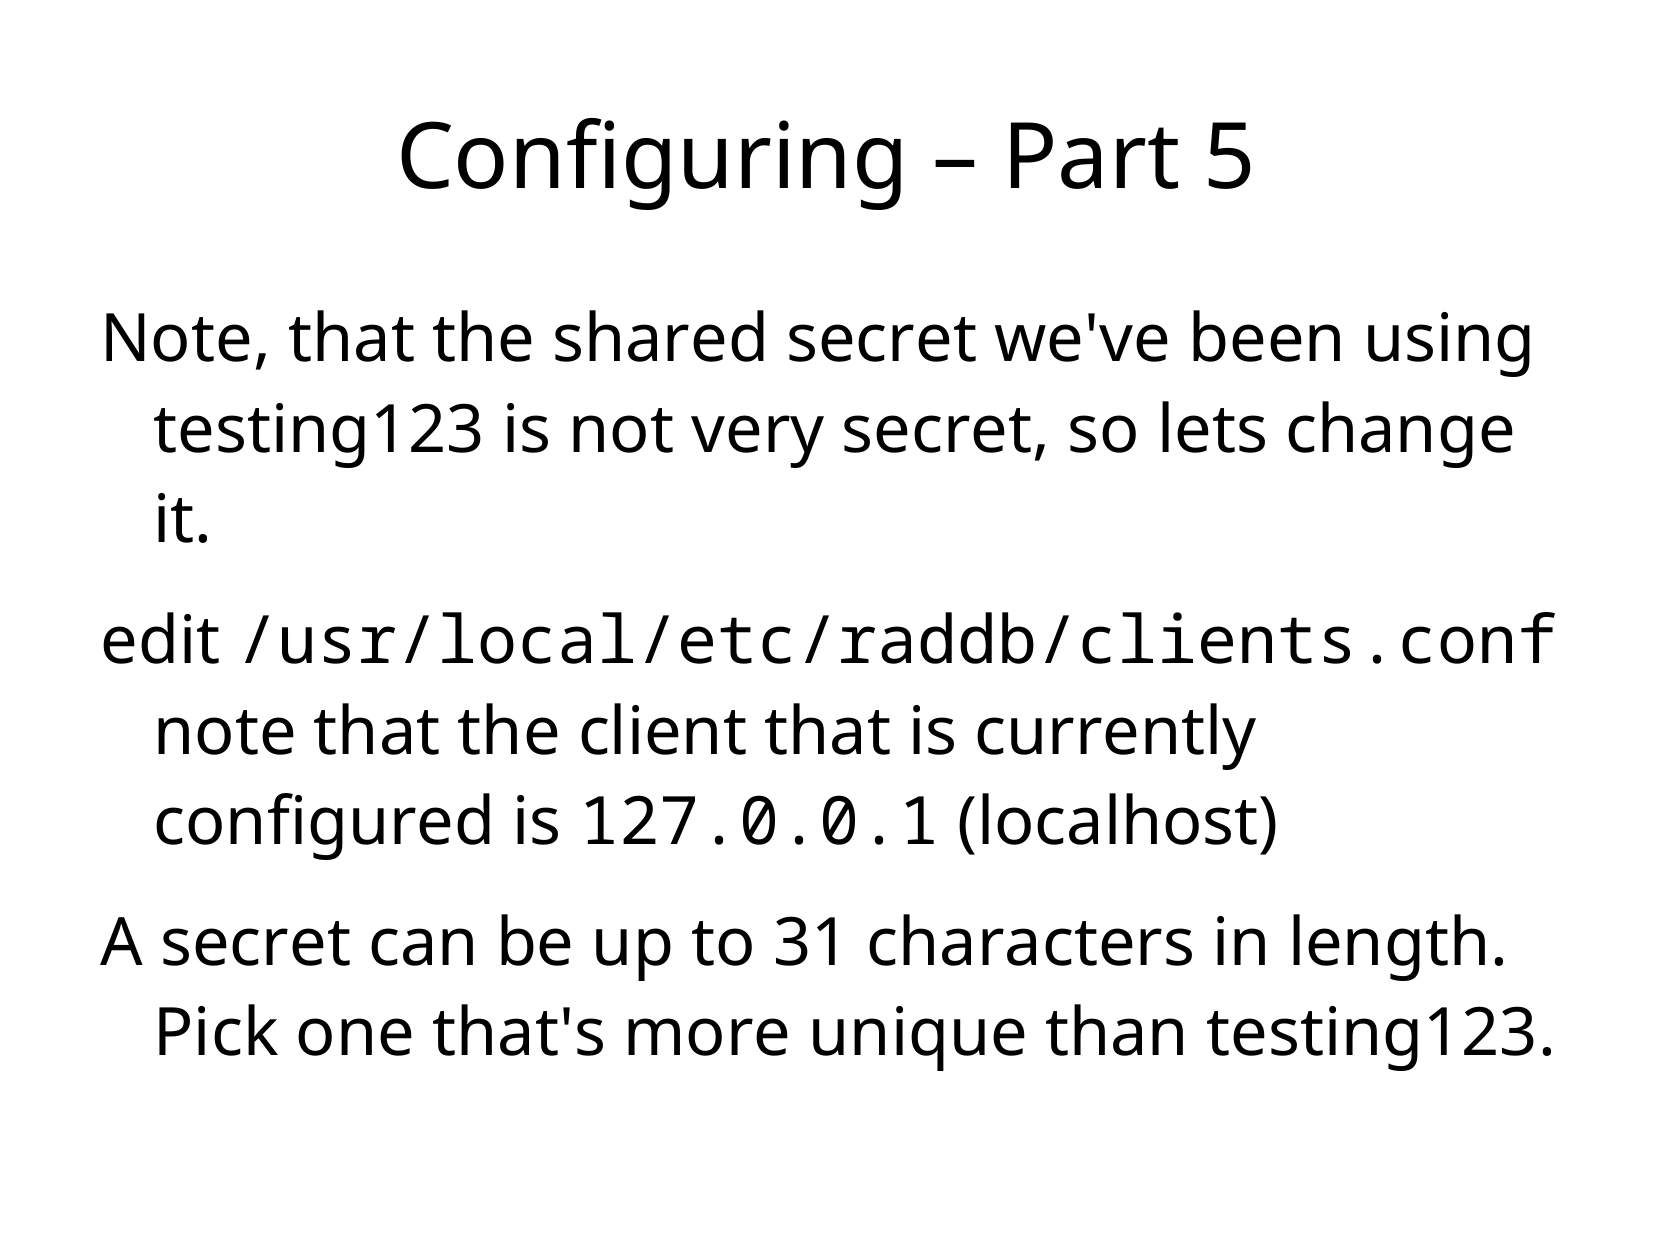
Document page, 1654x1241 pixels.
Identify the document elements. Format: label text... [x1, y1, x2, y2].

list Note, that the shared secret we've been using testing123 is not very secret, so lets change it. edit /usr/local/etc/raddb/clients.conf note that the client that is currently configured is 127.0.0.1 (localhost) A secret can be up to 31 characters in length. Pick one that's more unique than testing123. [82, 290, 1571, 1109]
title Configuring – Part 5 [82, 49, 1571, 257]
